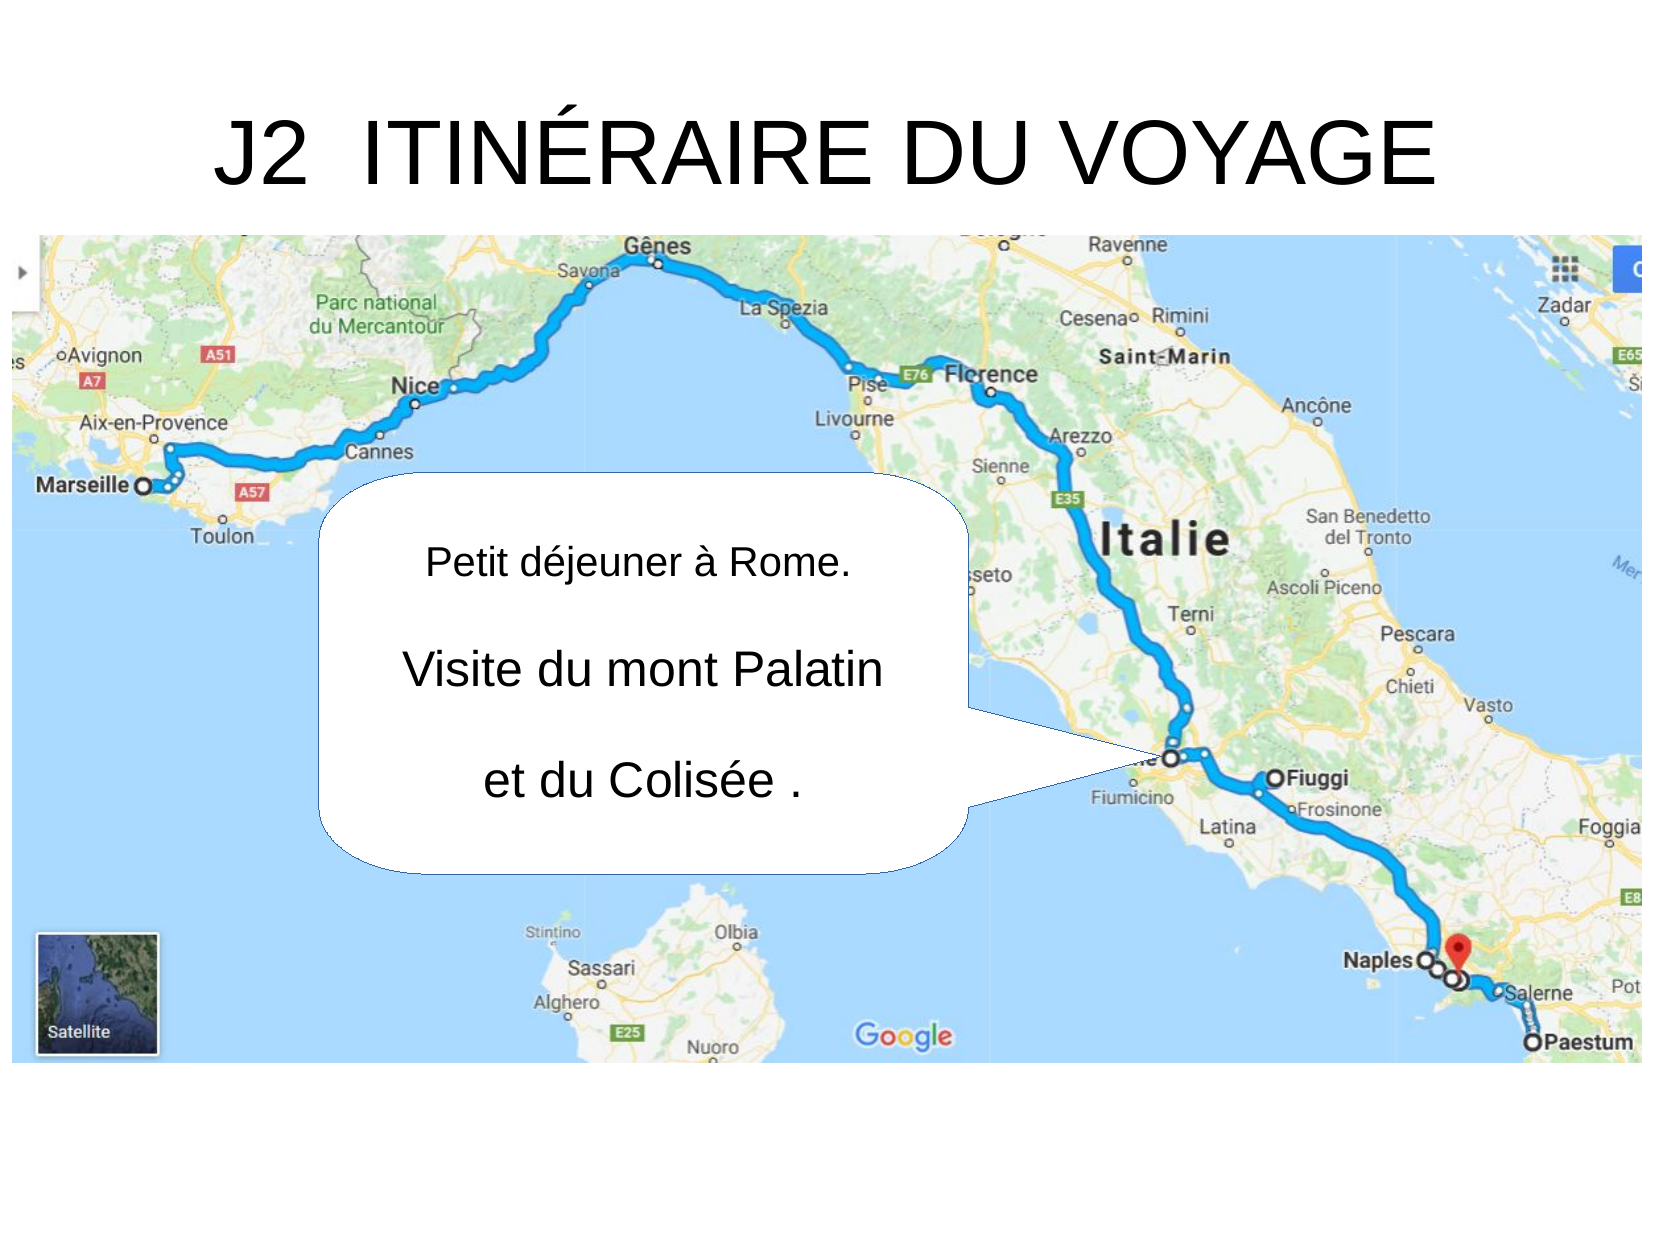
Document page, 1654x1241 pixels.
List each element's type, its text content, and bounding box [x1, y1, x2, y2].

picture [12, 235, 1642, 1063]
text_box Petit déjeuner à Rome. Visite du mont Palatin et du Colisée . [318, 472, 1162, 875]
title J2 ITINÉRAIRE DU VOYAGE [82, 49, 1571, 235]
